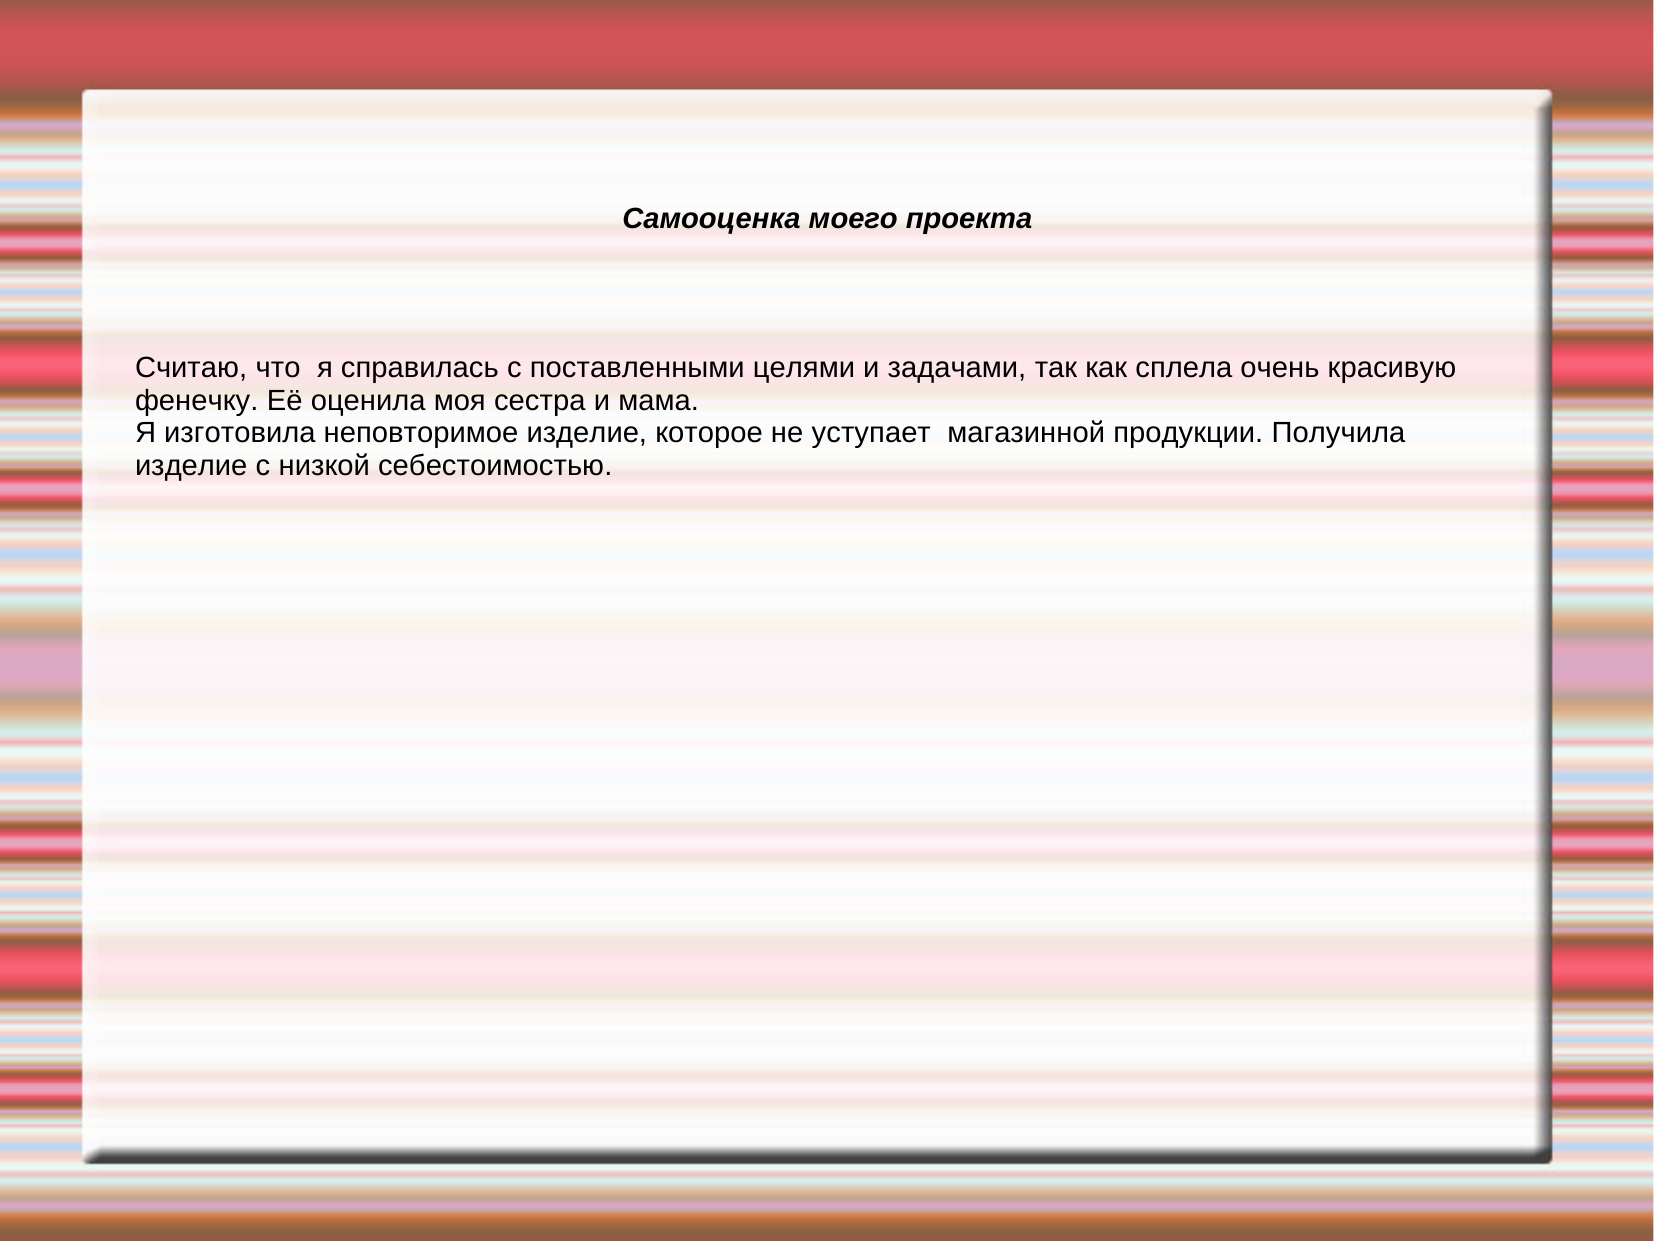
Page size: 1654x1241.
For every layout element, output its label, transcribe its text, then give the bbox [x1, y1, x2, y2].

picture [0, 0, 1654, 1241]
list Считаю, что я справилась с поставленными целями и задачами, так как сплела очень красивую фенечку. Её оценила моя сестра и мама. Я изготовила неповторимое изделие, которое не уступает магазинной продукции. Получила изделие с низкой себестоимостью. [134, 350, 1516, 1132]
title Самооценка моего проекта [121, 114, 1534, 322]
